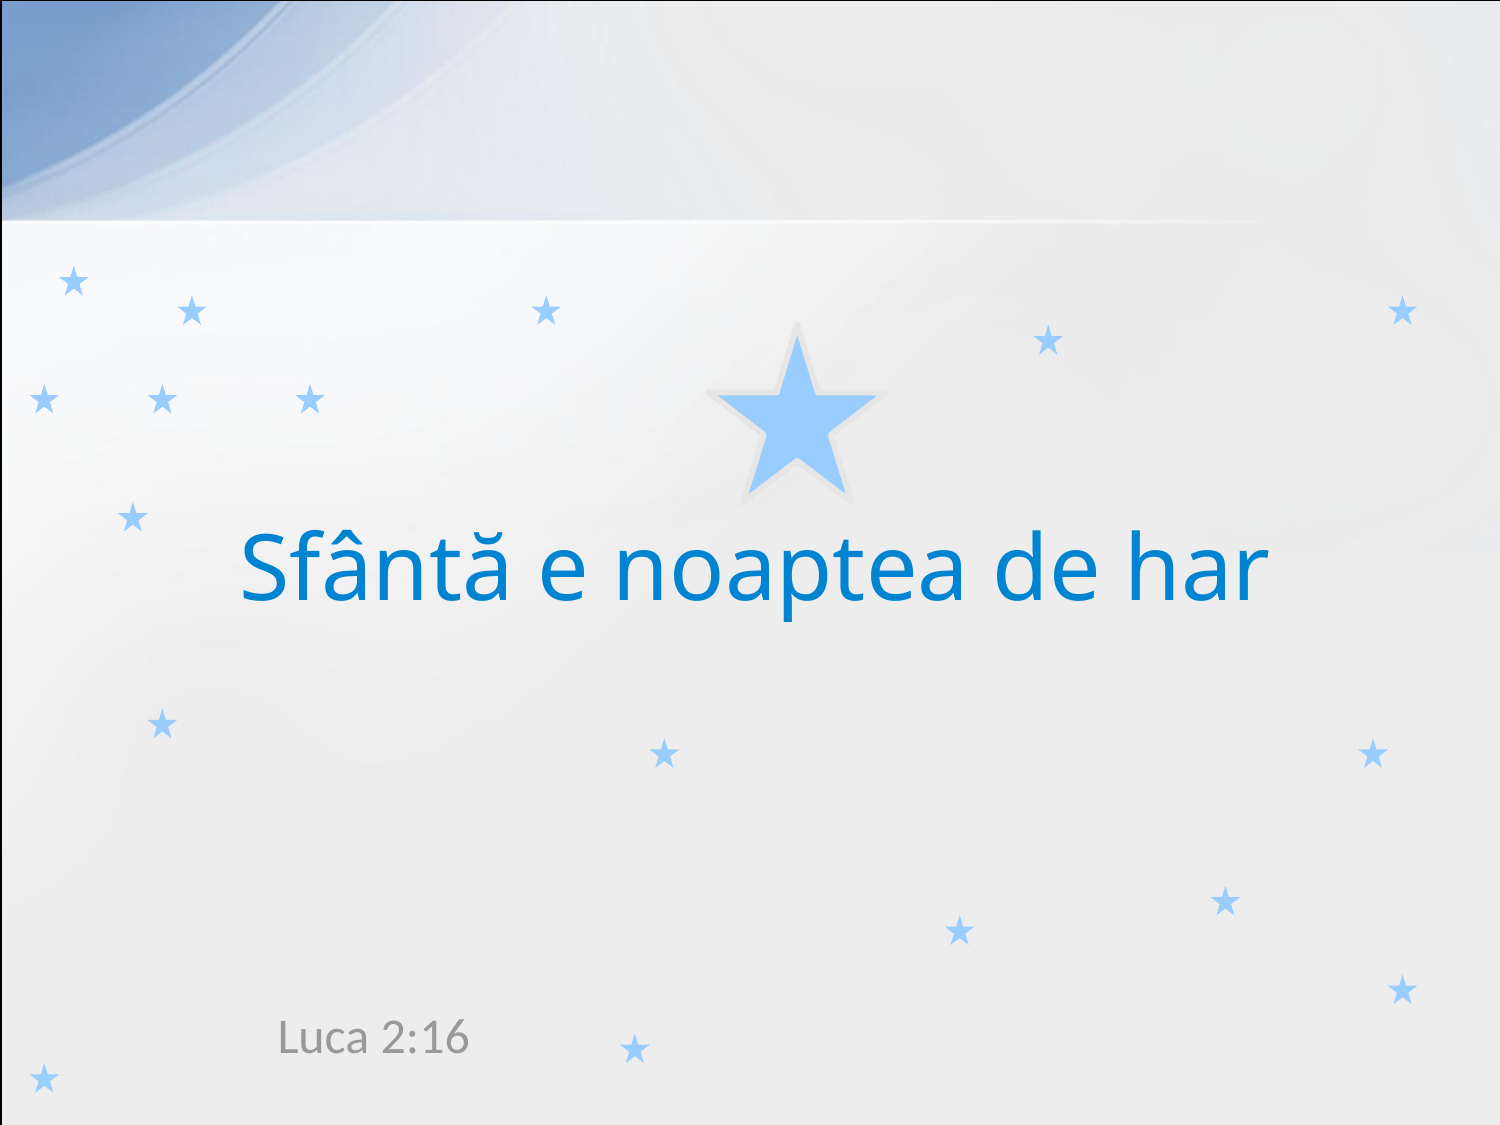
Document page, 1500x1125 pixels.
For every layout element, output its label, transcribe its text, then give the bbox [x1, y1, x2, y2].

text_box [708, 324, 886, 503]
text_box [620, 1033, 650, 1064]
text_box [29, 1062, 60, 1093]
text_box [59, 265, 89, 296]
text_box [531, 295, 562, 325]
text_box [29, 383, 60, 414]
text_box [1210, 885, 1241, 916]
text_box [944, 915, 975, 945]
text_box [147, 708, 178, 739]
text_box [1358, 738, 1388, 768]
text_box [649, 738, 680, 768]
text_box [177, 295, 207, 325]
text_box [118, 501, 148, 532]
text_box [1387, 295, 1418, 325]
text_box [1033, 324, 1064, 355]
text_box [147, 383, 178, 414]
text_box Luca 2:16 [23, 1007, 725, 1074]
text_box [295, 383, 325, 414]
title Sfântă e noaptea de har [118, 442, 1394, 685]
picture [2, 1, 1500, 1125]
text_box [1387, 974, 1418, 1004]
